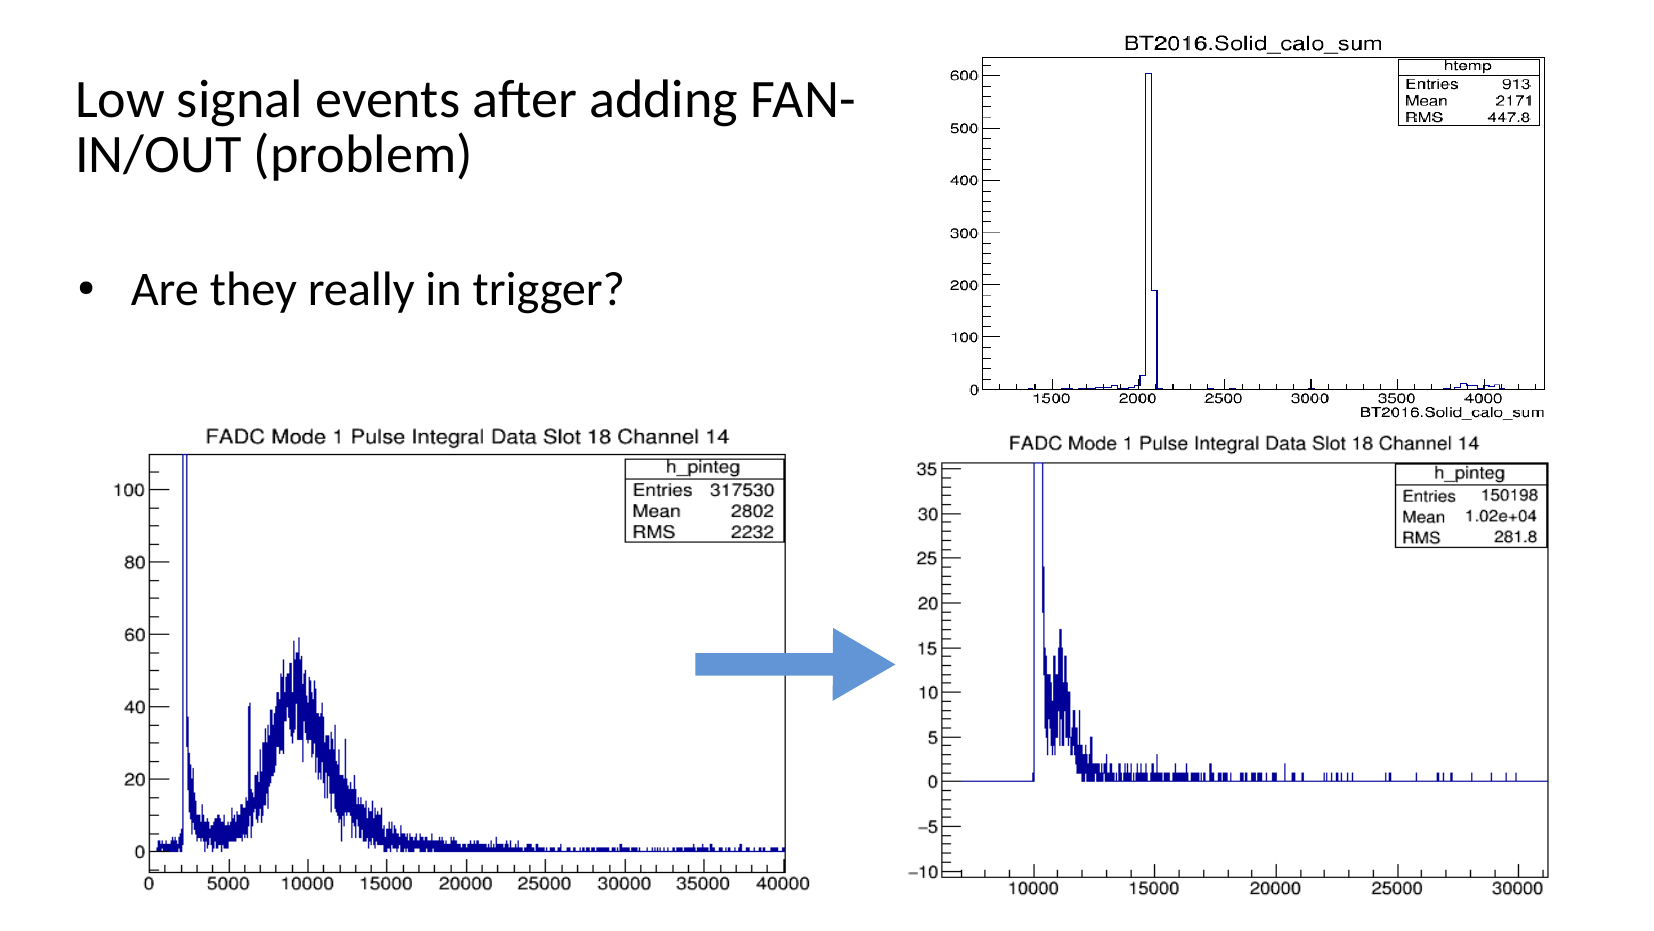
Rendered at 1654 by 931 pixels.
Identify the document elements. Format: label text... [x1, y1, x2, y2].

picture [930, 29, 1571, 423]
picture [105, 419, 901, 901]
picture [902, 430, 1561, 901]
list Are they really in trigger? [60, 270, 1549, 811]
title Low signal events after adding FAN-IN/OUT (problem) [75, 67, 930, 196]
